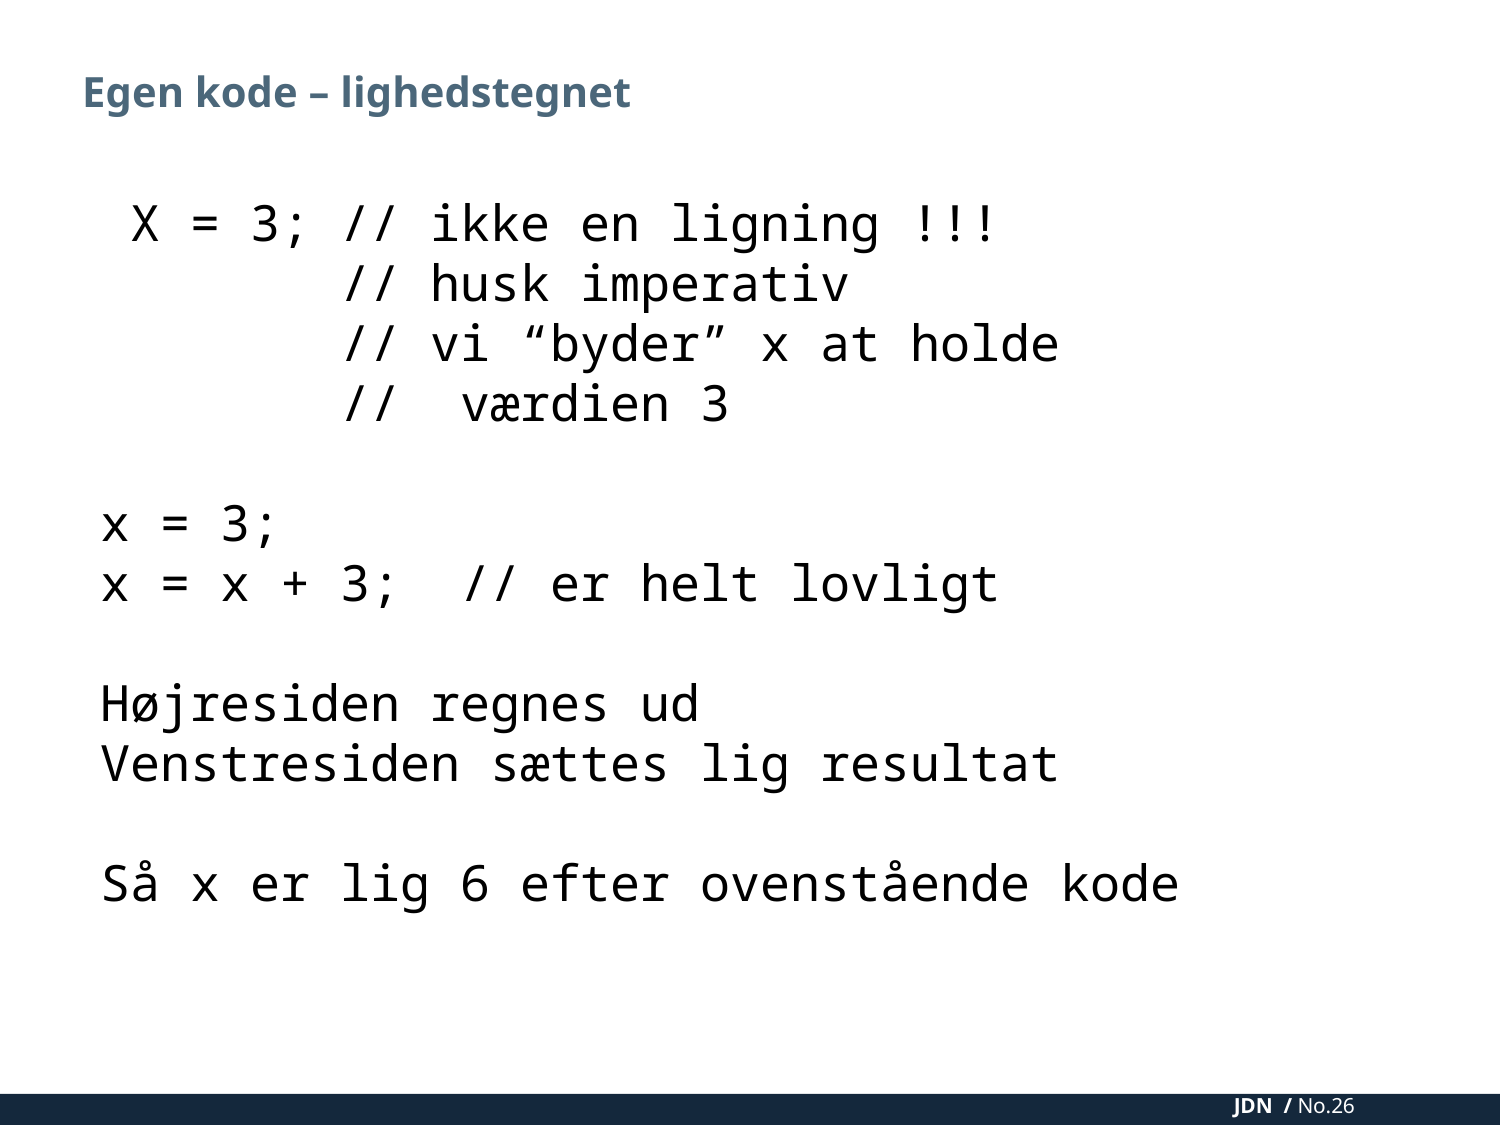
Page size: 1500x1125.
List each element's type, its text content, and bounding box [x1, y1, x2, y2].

title Egen kode – lighedstegnet [67, 34, 1416, 148]
text_box X = 3; // ikke en ligning !!! // husk imperativ // vi “byder” x at holde // værdien 3 x = 3; x = x + 3; // er helt lovligt Højresiden regnes ud Venstresiden sættes lig resultat Så x er lig 6 efter ovenstående kode [85, 183, 1372, 979]
